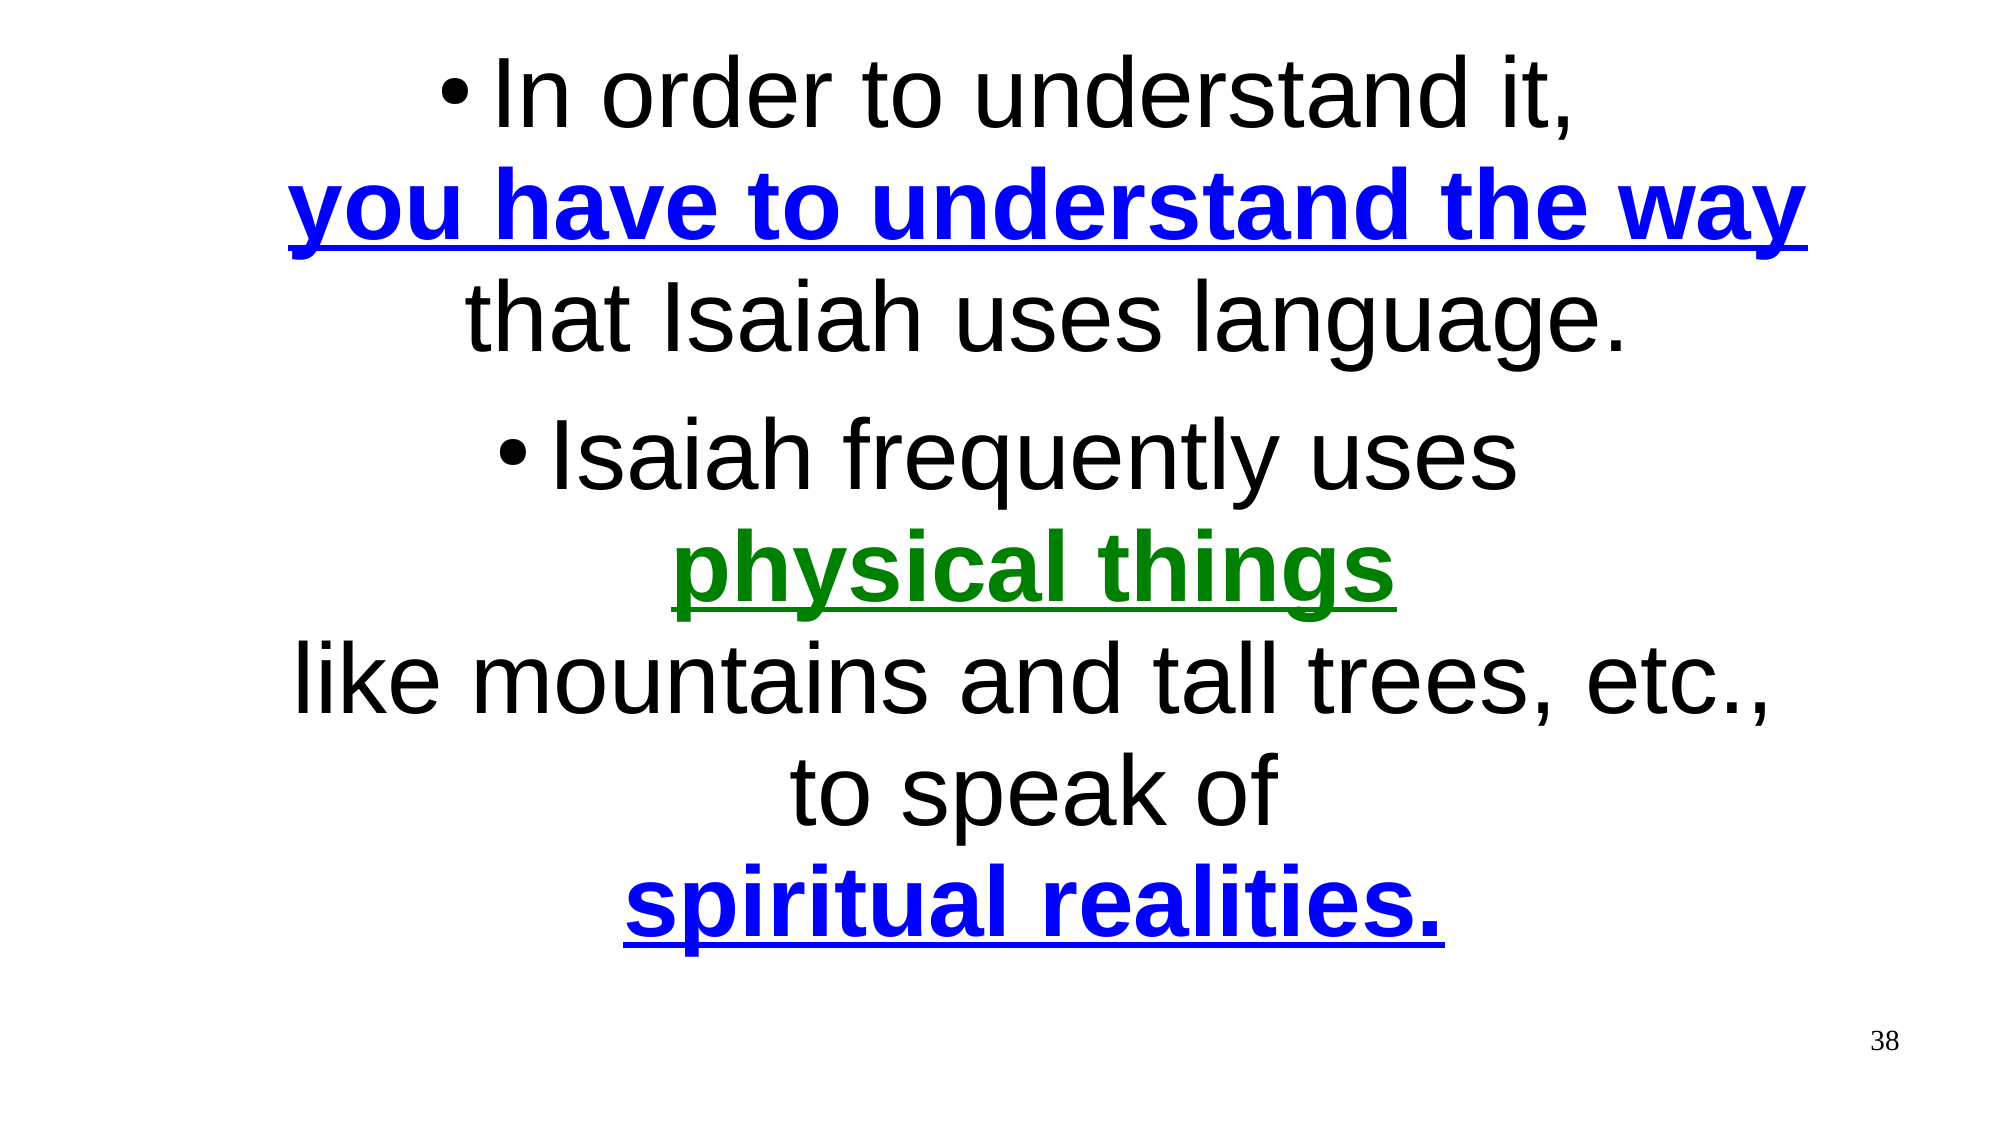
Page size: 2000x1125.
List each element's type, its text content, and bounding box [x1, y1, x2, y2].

list In order to understand it, you have to understand the way that Isaiah uses language. Isaiah frequently uses physical things like mountains and tall trees, etc., to speak of spiritual realities. [37, 37, 1988, 1088]
